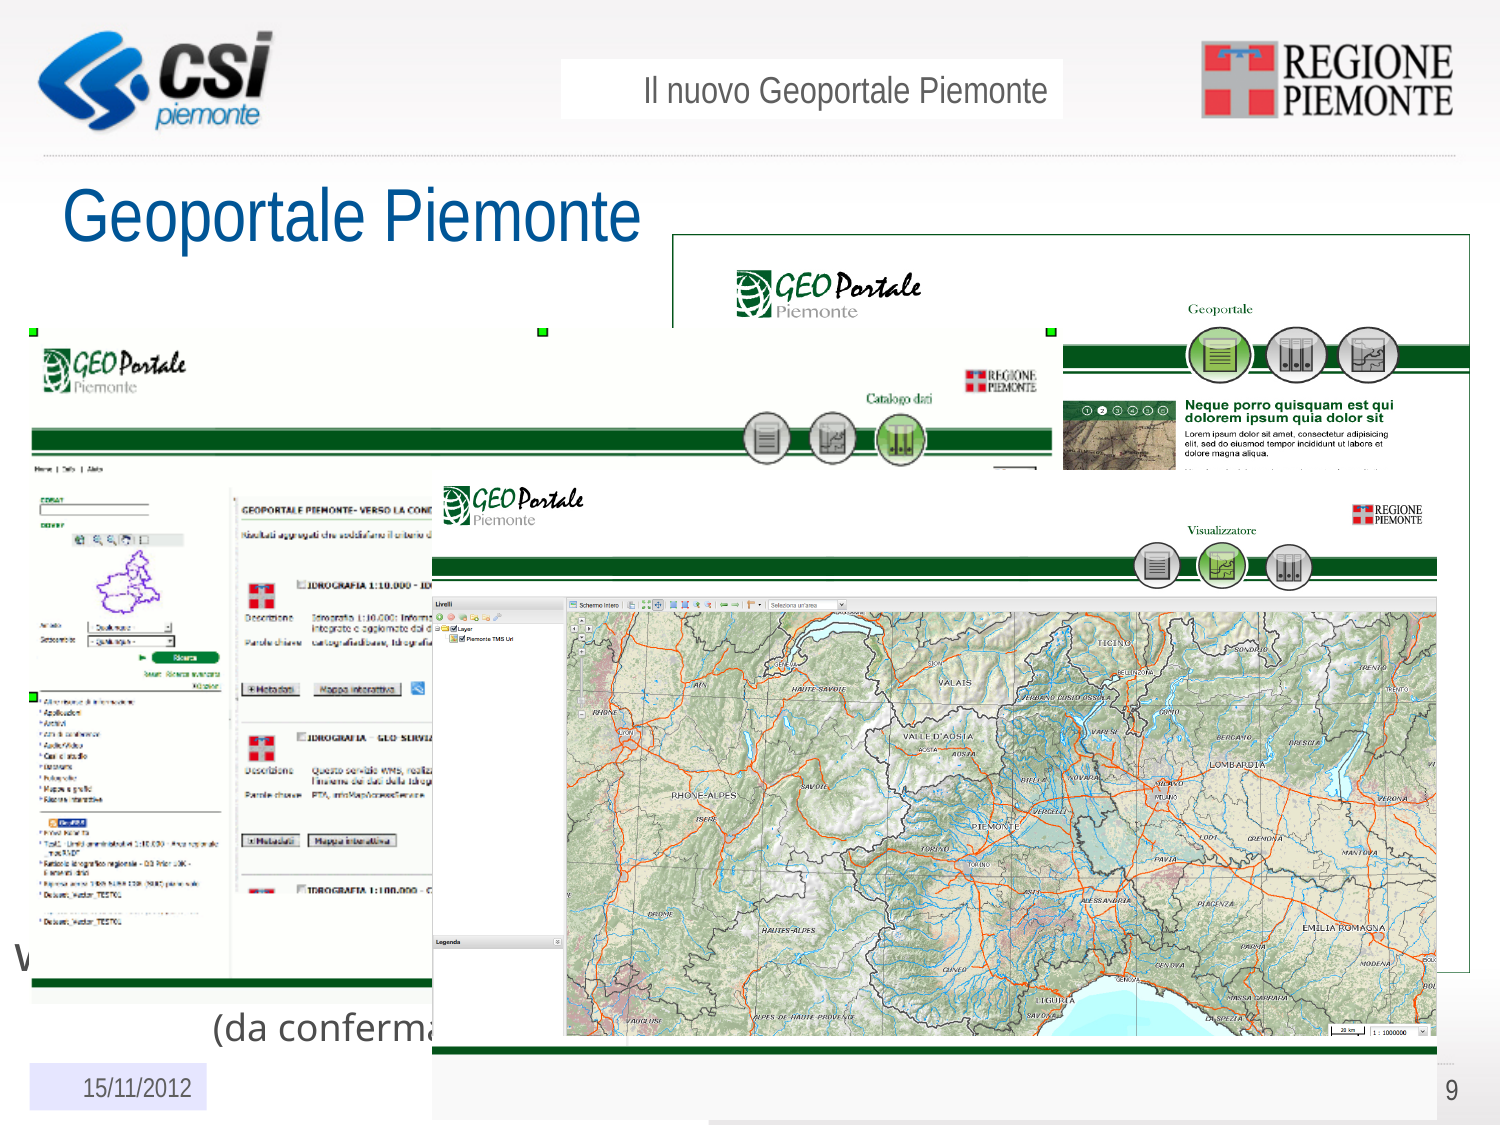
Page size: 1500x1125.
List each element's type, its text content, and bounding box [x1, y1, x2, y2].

text_box 15/11/2012 [29, 1063, 207, 1111]
picture [0, 0, 1500, 1125]
list www.geoportale.piemonte.it (da confermare) [0, 853, 432, 1064]
text_box Il nuovo Geoportale Piemonte [561, 59, 1063, 119]
title Geoportale Piemonte [47, 158, 1447, 328]
